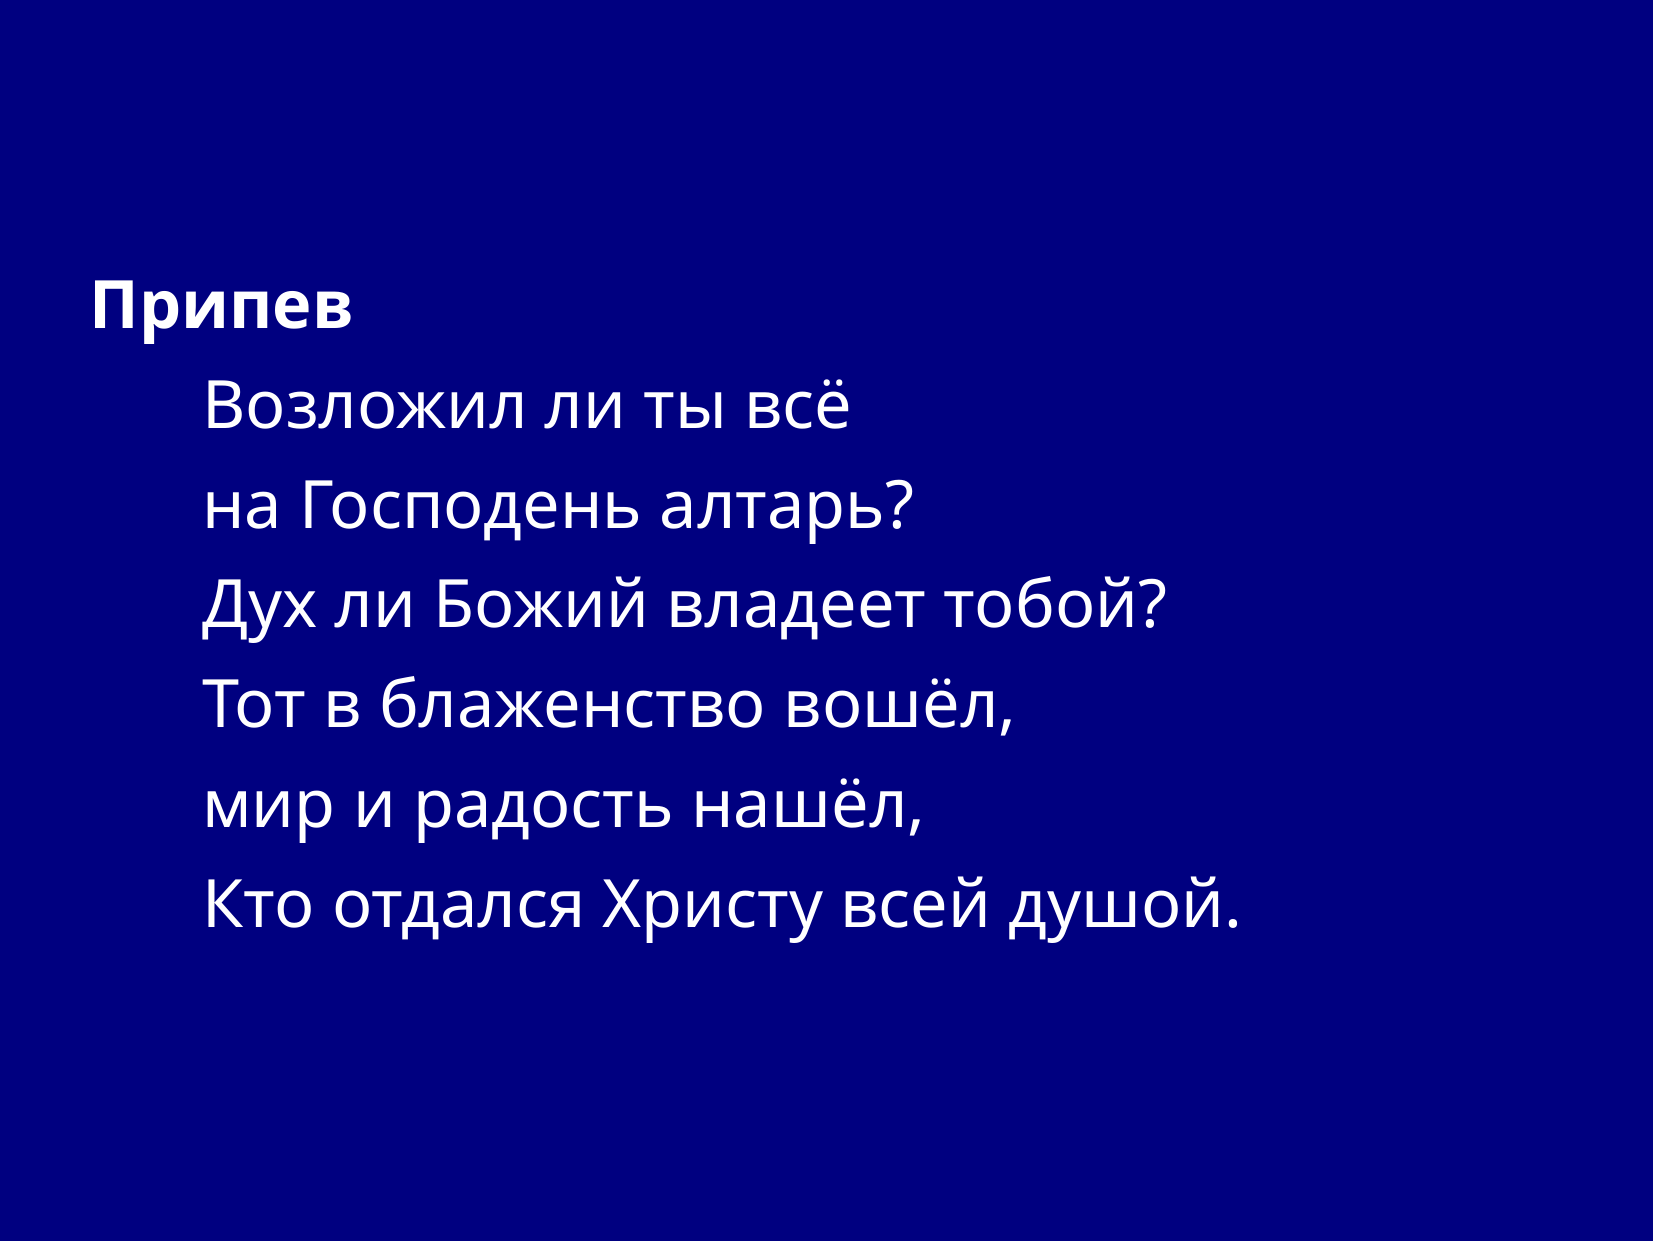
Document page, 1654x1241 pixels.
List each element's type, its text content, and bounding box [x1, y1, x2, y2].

text_box Припев Возложил ли ты всё на Господень алтарь? Дух ли Божий владеет тобой? Тот в блаженство вошёл, мир и радость нашёл, Кто отдался Христу всей душой. [75, 150, 1576, 1163]
